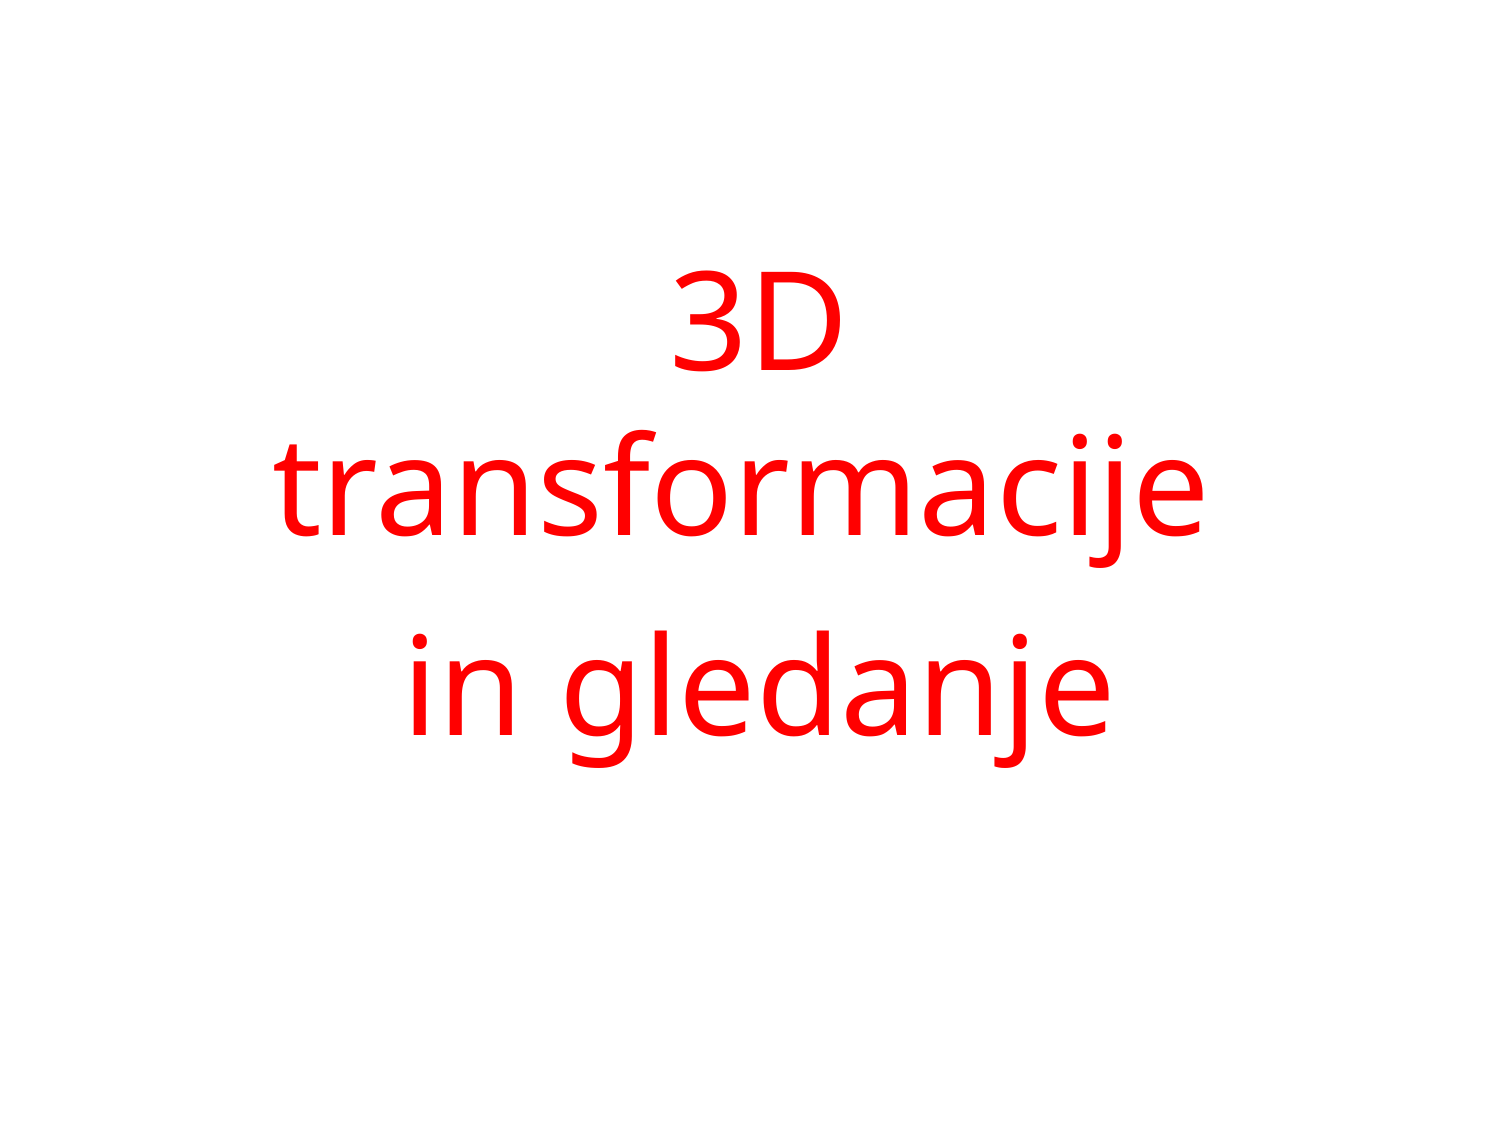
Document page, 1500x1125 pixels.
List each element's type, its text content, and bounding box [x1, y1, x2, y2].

subtitle 3D transformacije in gledanje [234, 225, 1285, 805]
